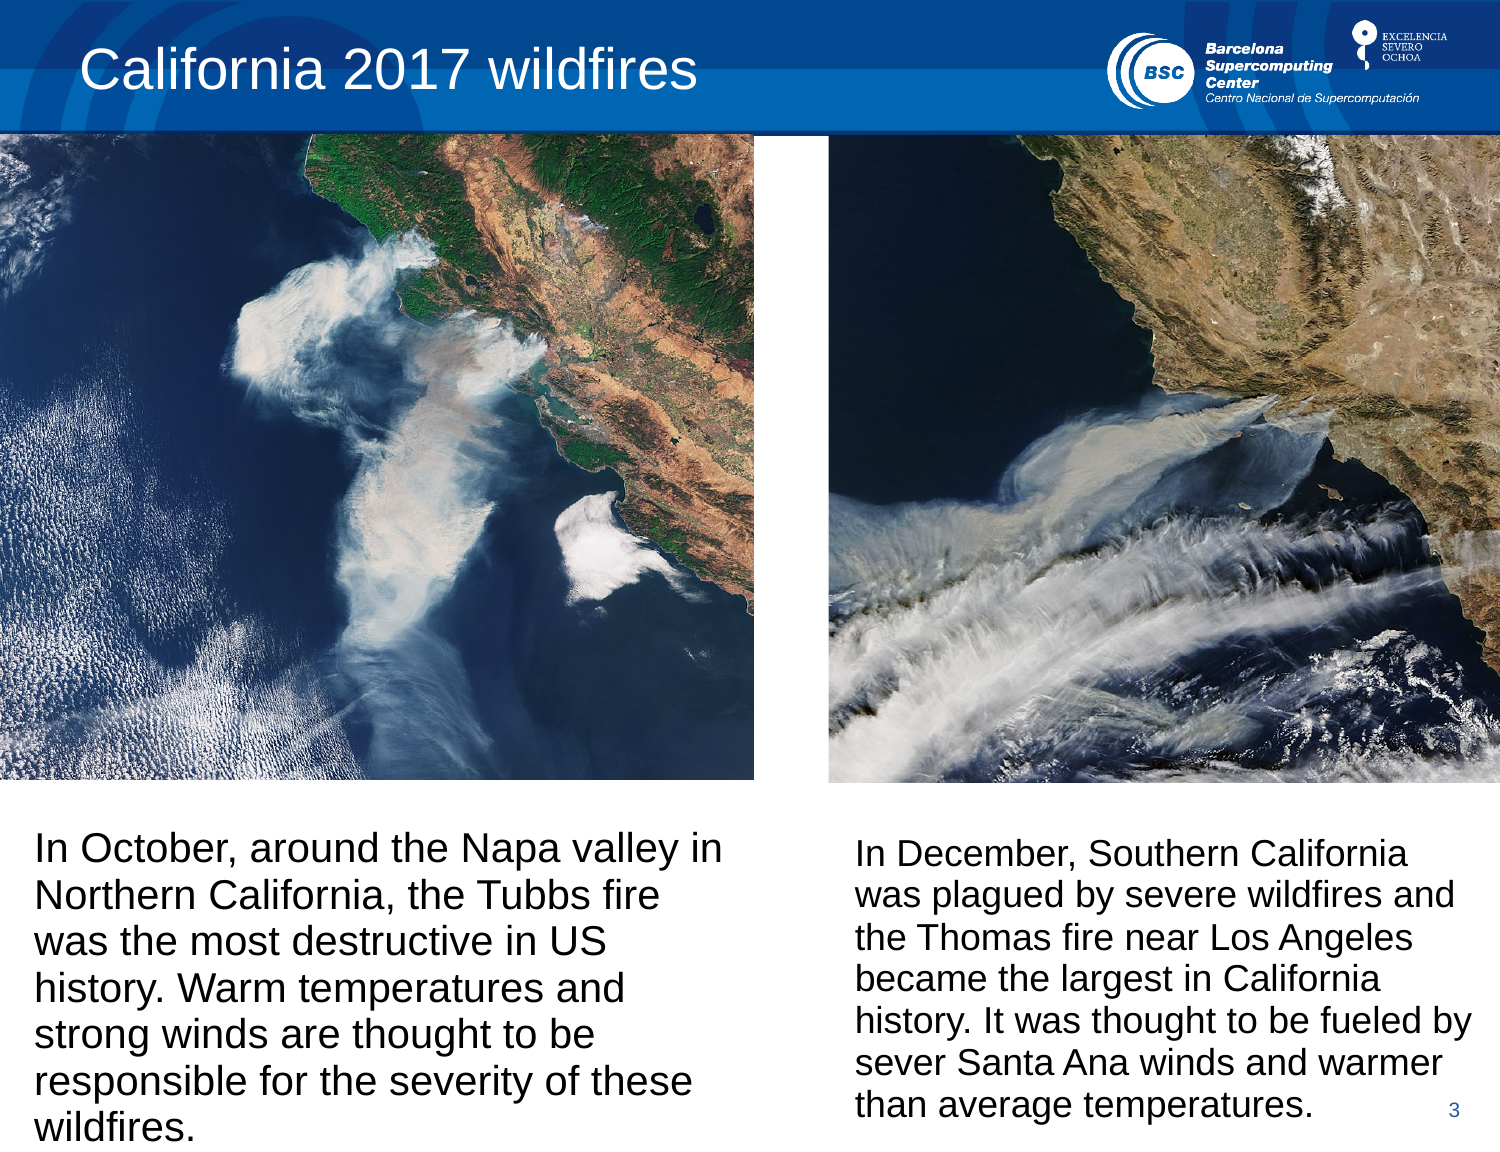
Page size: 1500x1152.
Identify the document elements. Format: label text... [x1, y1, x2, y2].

text_box In December, Southern California was plagued by severe wildfires and the Thomas fire near Los Angeles became the largest in California history. It was thought to be fueled by sever Santa Ana winds and warmer than average temperatures. [840, 824, 1499, 1152]
title California 2017 wildfires [65, 23, 1081, 139]
picture [0, 0, 1500, 783]
text_box In October, around the Napa valley in Northern California, the Tubbs fire was the most destructive in US history. Warm temperatures and strong winds are thought to be responsible for the severity of these wildfires. [0, 817, 751, 1152]
